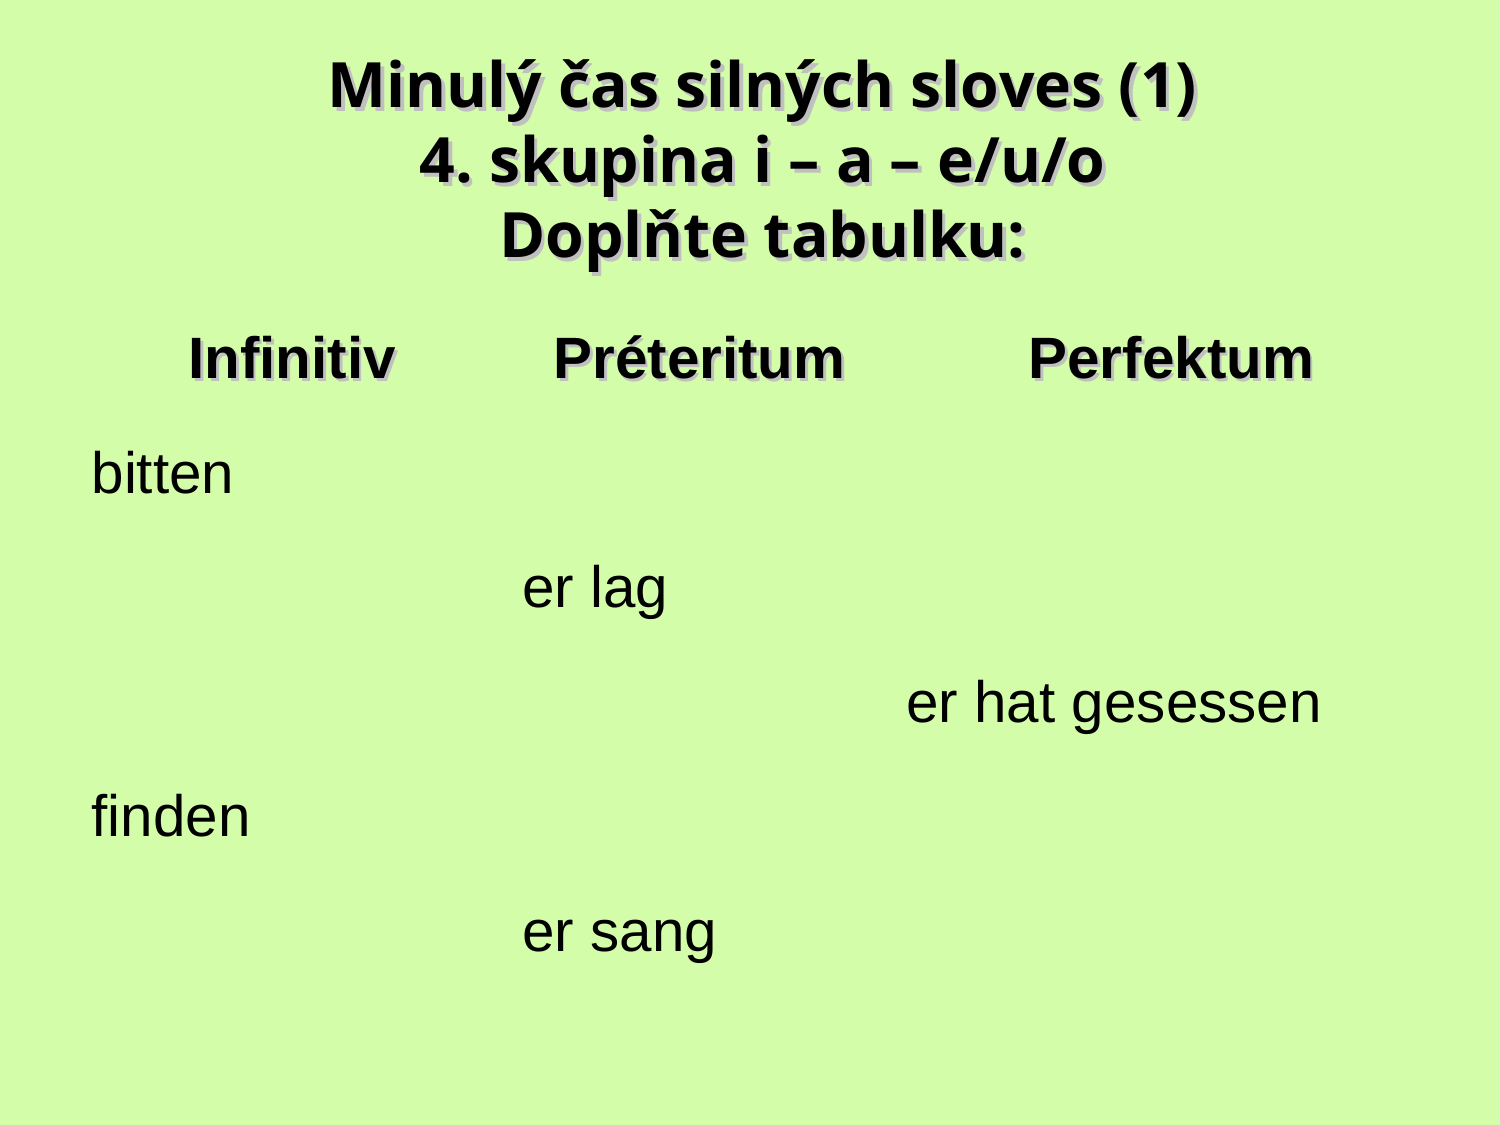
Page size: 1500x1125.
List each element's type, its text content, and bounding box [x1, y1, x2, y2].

table_cell [508, 771, 892, 885]
table_cell [77, 885, 508, 1000]
table_header Perfektum [892, 313, 1451, 427]
table_cell er sang [508, 885, 892, 1000]
table_cell [892, 885, 1451, 1000]
table_cell [892, 771, 1451, 885]
table_cell er lag [508, 542, 892, 656]
table_cell finden [77, 771, 508, 885]
table_cell [508, 656, 892, 771]
table_header Préteritum [508, 313, 892, 427]
table_cell bitten [77, 427, 508, 542]
table_cell [77, 542, 508, 656]
table_header Infinitiv [77, 313, 508, 427]
table_cell er hat gesessen [892, 656, 1451, 771]
table_cell [77, 656, 508, 771]
title Minulý čas silných sloves (1) 4. skupina i – a – e/u/o Doplňte tabulku: [75, 37, 1451, 278]
table_cell [508, 427, 892, 542]
table_cell [892, 427, 1451, 542]
table_cell [892, 542, 1451, 656]
